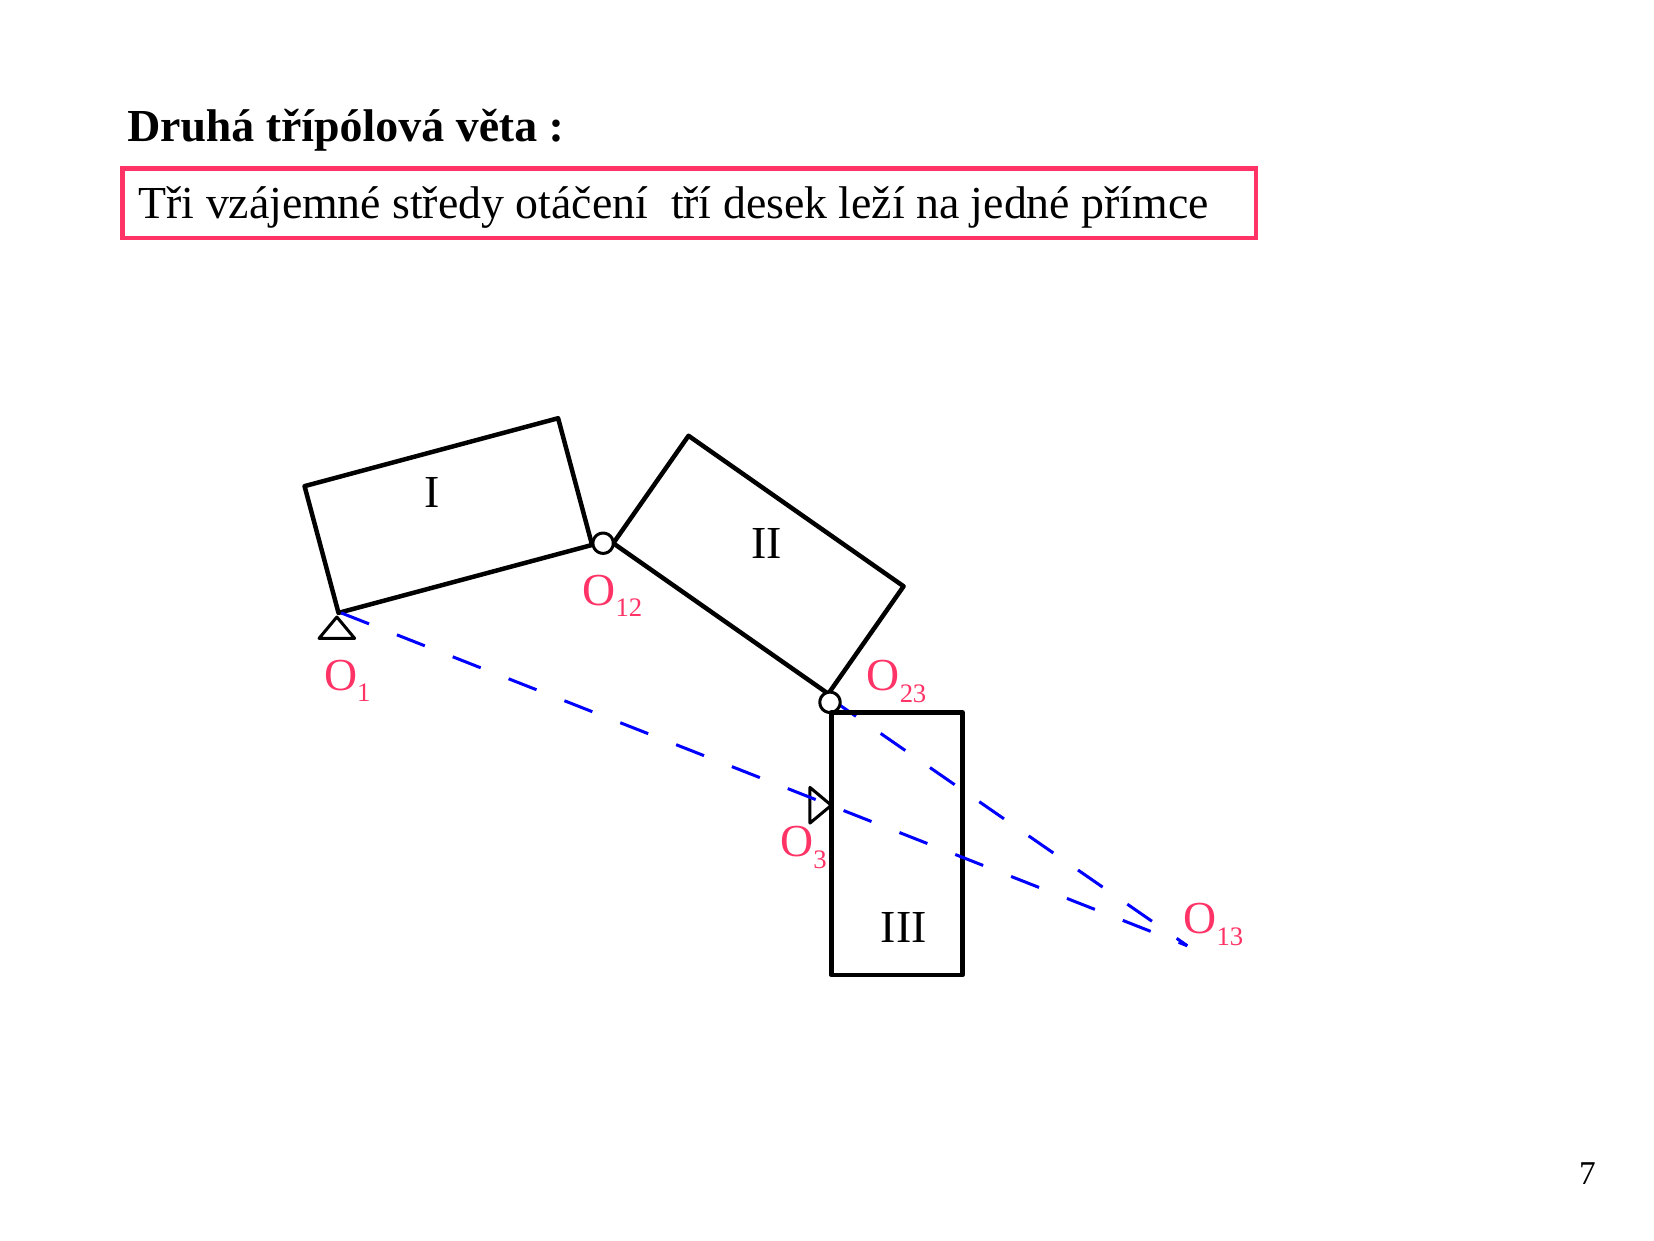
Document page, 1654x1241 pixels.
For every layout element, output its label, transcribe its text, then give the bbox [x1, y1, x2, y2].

text_box II [736, 510, 812, 581]
text_box O3 [765, 808, 842, 882]
text_box O23 [851, 642, 942, 716]
text_box [809, 787, 832, 808]
text_box [592, 533, 614, 554]
text_box O13 [1168, 885, 1259, 959]
text_box O12 [567, 556, 658, 631]
text_box III [866, 894, 960, 965]
text_box [319, 617, 355, 639]
text_box I [409, 458, 485, 530]
text_box Tři vzájemné středy otáčení tří desek leží na jedné přímce [122, 168, 1257, 238]
text_box [819, 692, 841, 713]
text_box O1 [309, 641, 386, 716]
text_box Druhá třípólová věta : [112, 93, 619, 169]
